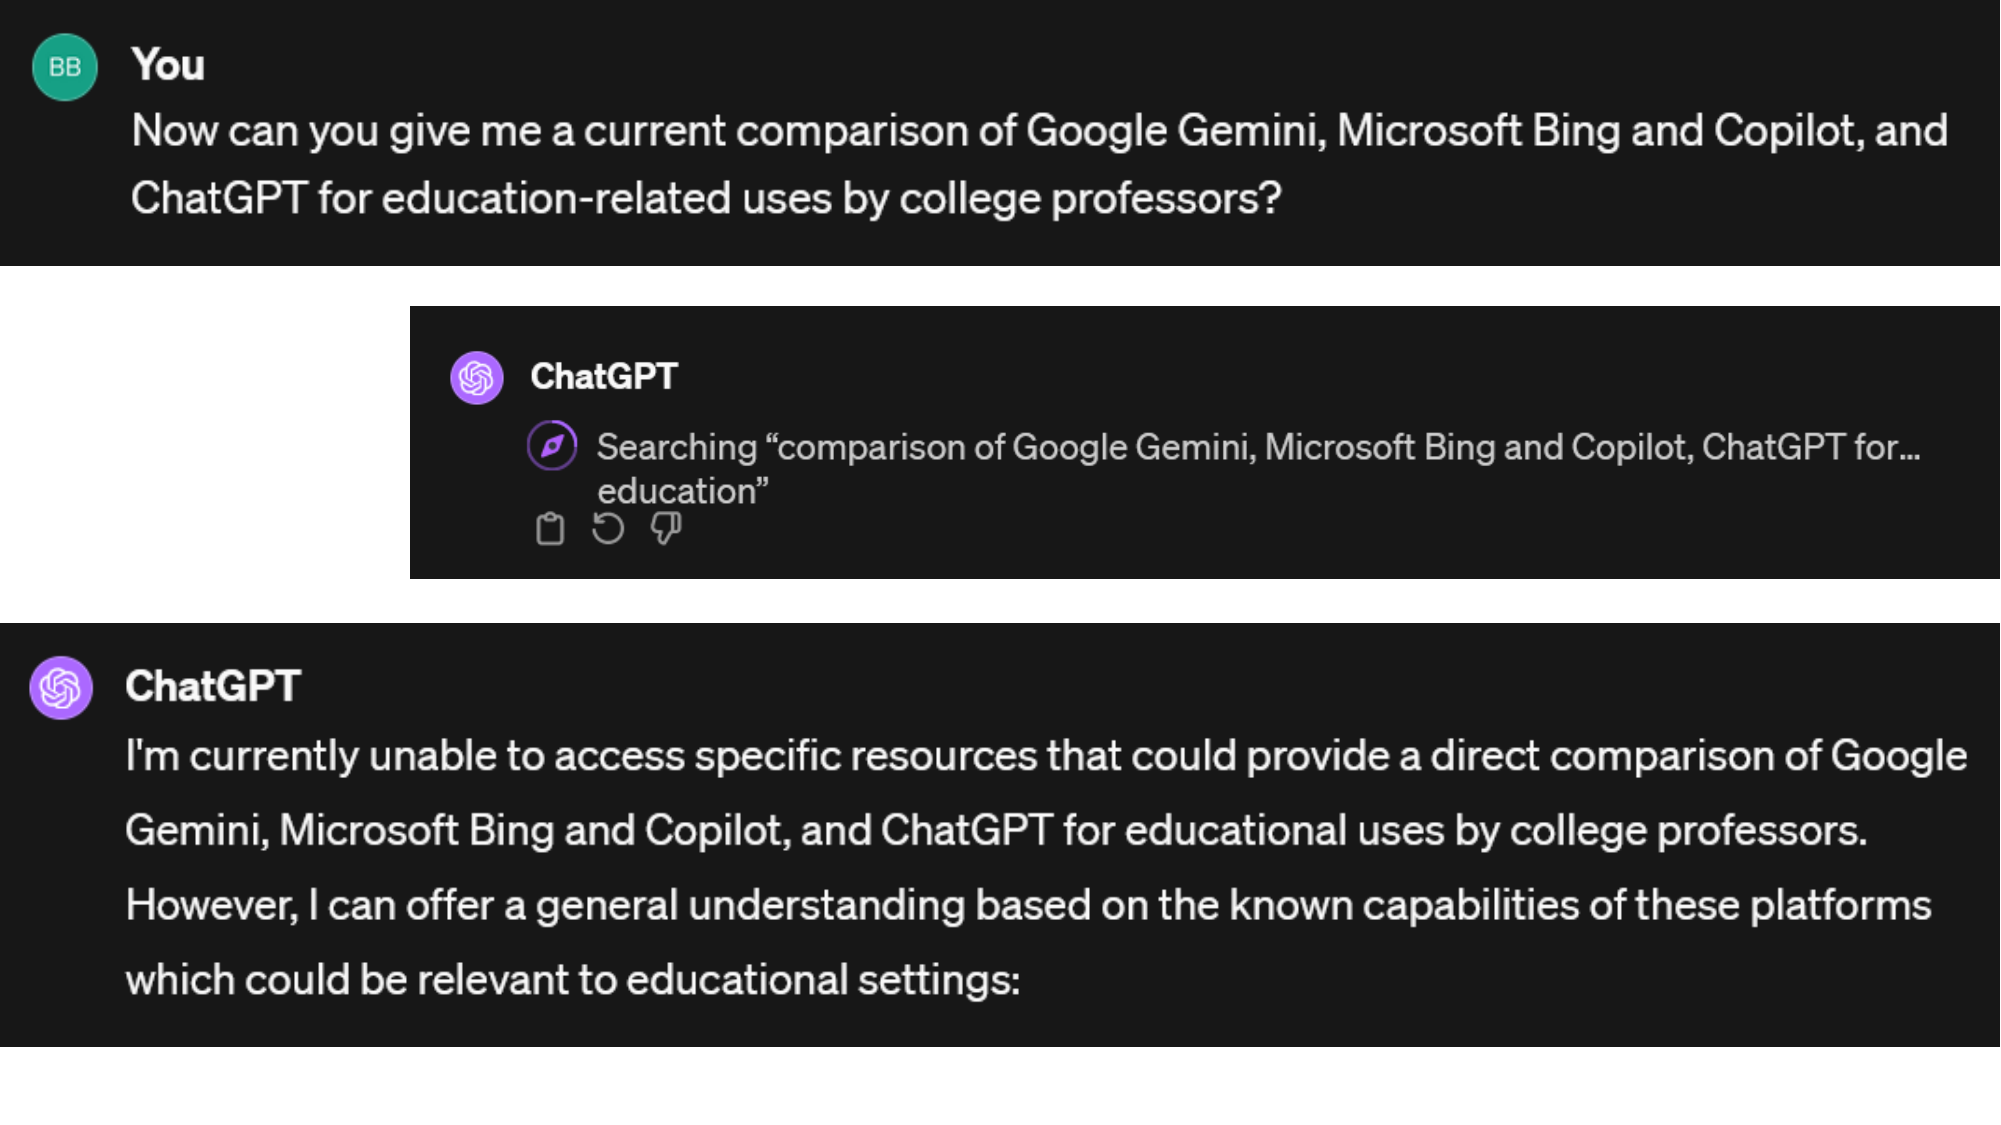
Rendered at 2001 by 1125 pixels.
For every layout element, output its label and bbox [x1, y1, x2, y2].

picture [410, 306, 2000, 579]
picture [0, 623, 2000, 1048]
picture [0, 0, 2000, 266]
